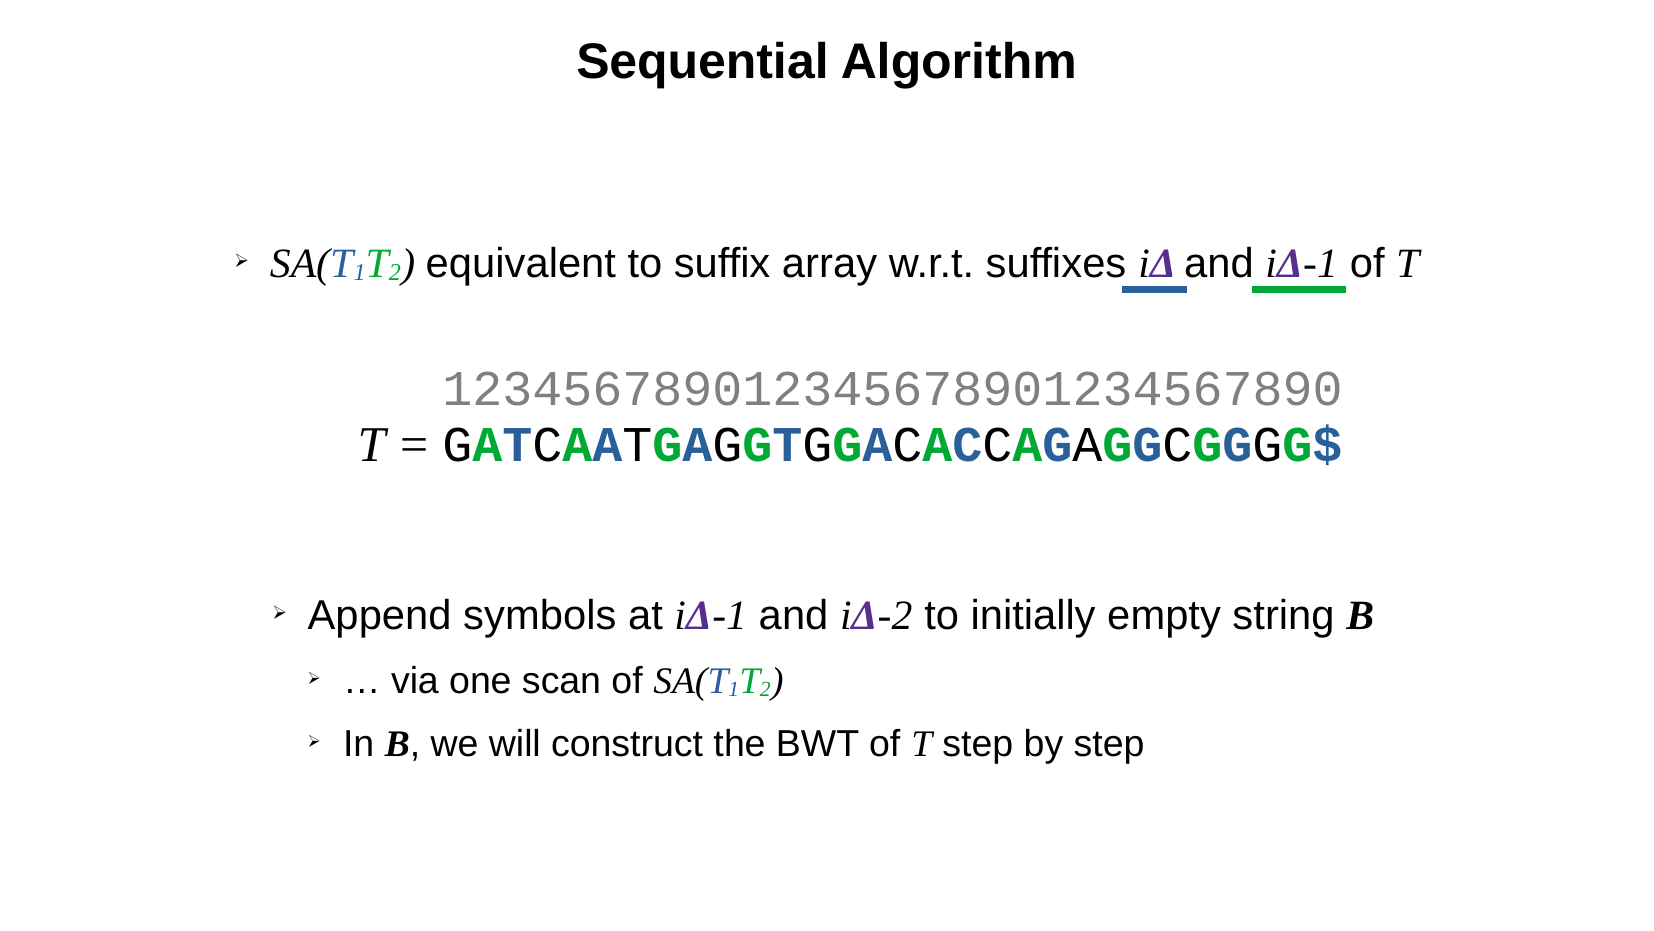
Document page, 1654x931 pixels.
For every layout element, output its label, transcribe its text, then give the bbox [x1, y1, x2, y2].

text_box T = [296, 409, 446, 481]
text_box SA(T1T2) equivalent to suffix array w.r.t. suffixes iΔ and iΔ-1 of T [70, 208, 1584, 294]
text_box Sequential Algorithm [118, 0, 1536, 125]
text_box 123456789012345678901234567890 GATCAATGAGGTGGACACCAGAGGCGGGG$ [427, 355, 1358, 485]
text_box Append symbols at iΔ-1 and iΔ-2 to initially empty string B … via one scan of SA(T1T2) In B, we will construct the BWT of T step by step [257, 560, 1397, 804]
